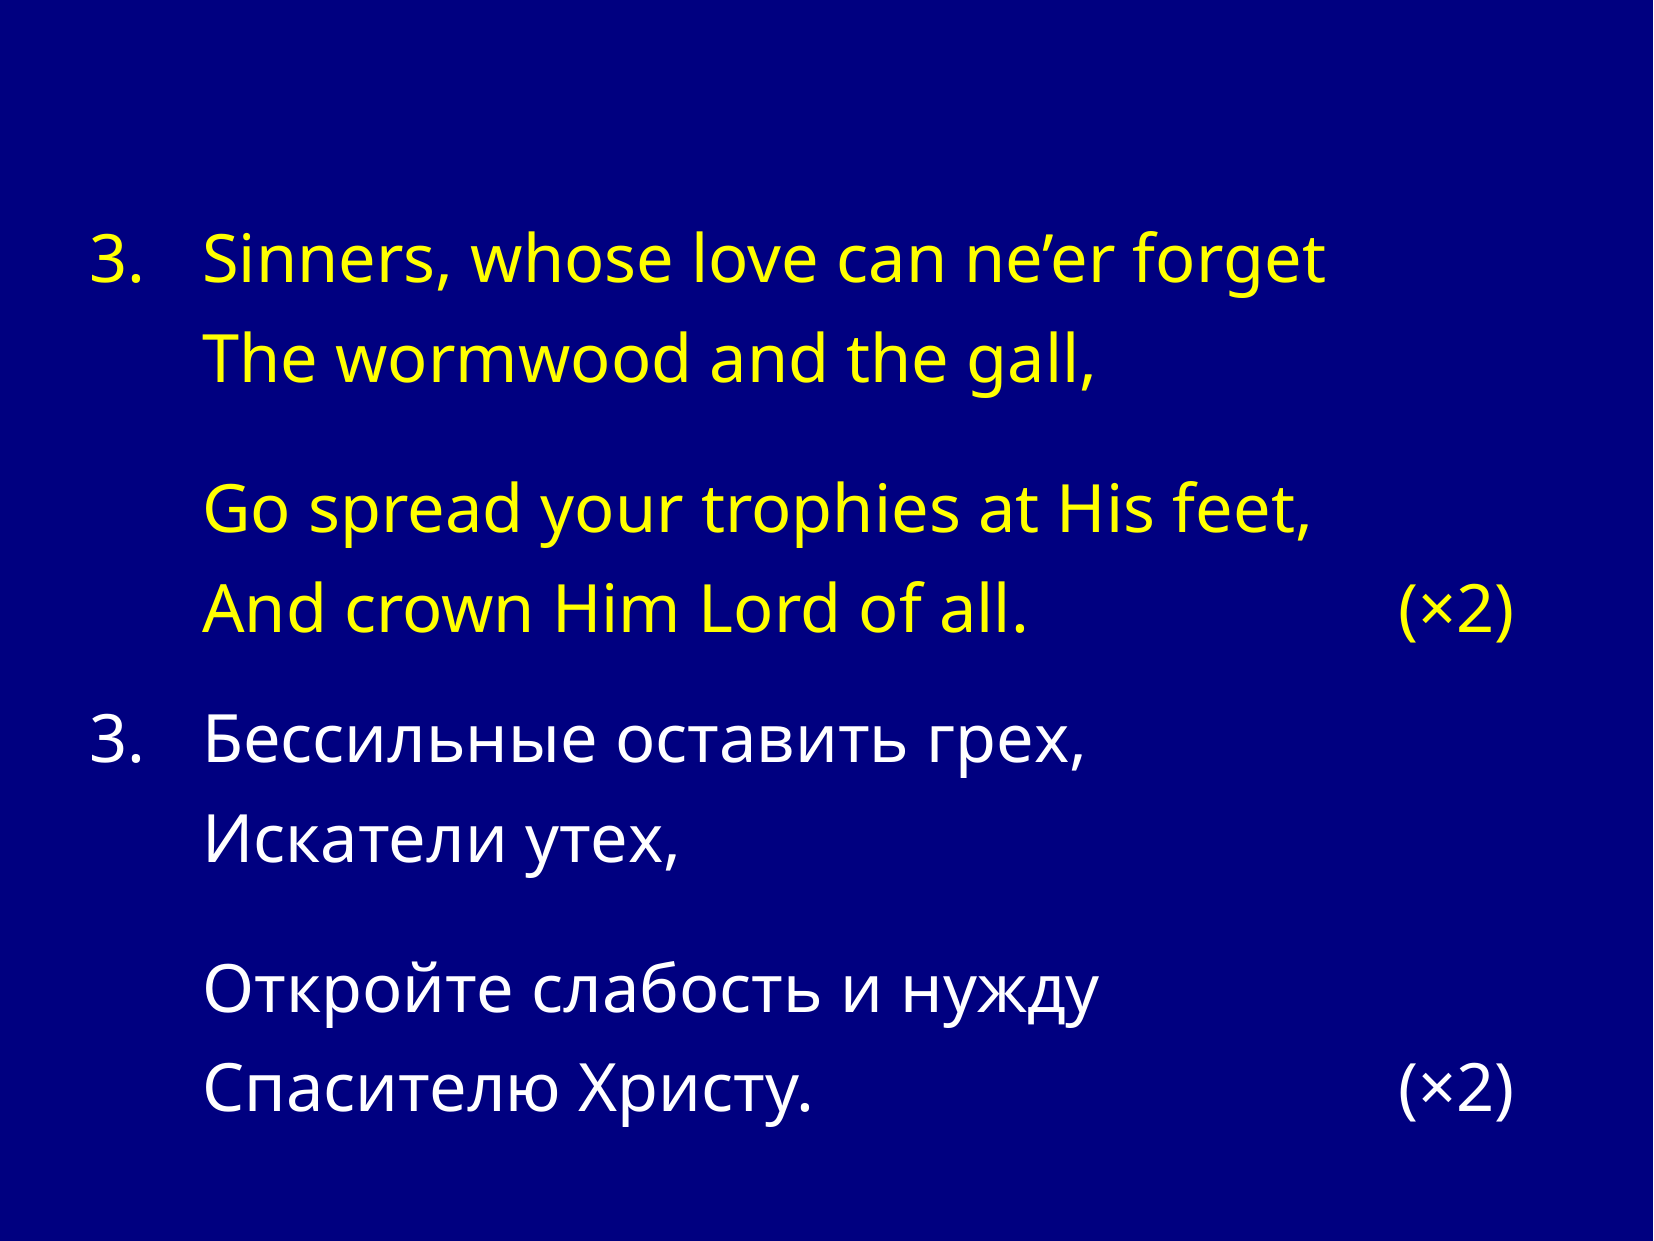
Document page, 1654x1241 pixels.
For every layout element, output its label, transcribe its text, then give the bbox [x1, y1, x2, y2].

text_box 3. Бессильные оставить грех, Искатели утех, Откройте слабость и нужду Спасителю Христу. (×2) [75, 675, 1576, 1163]
text_box 3. Sinners, whose love can ne’er forget The wormwood and the gall, Go spread your trophies at His feet, And crown Him Lord of all. (×2) [75, 150, 1576, 657]
